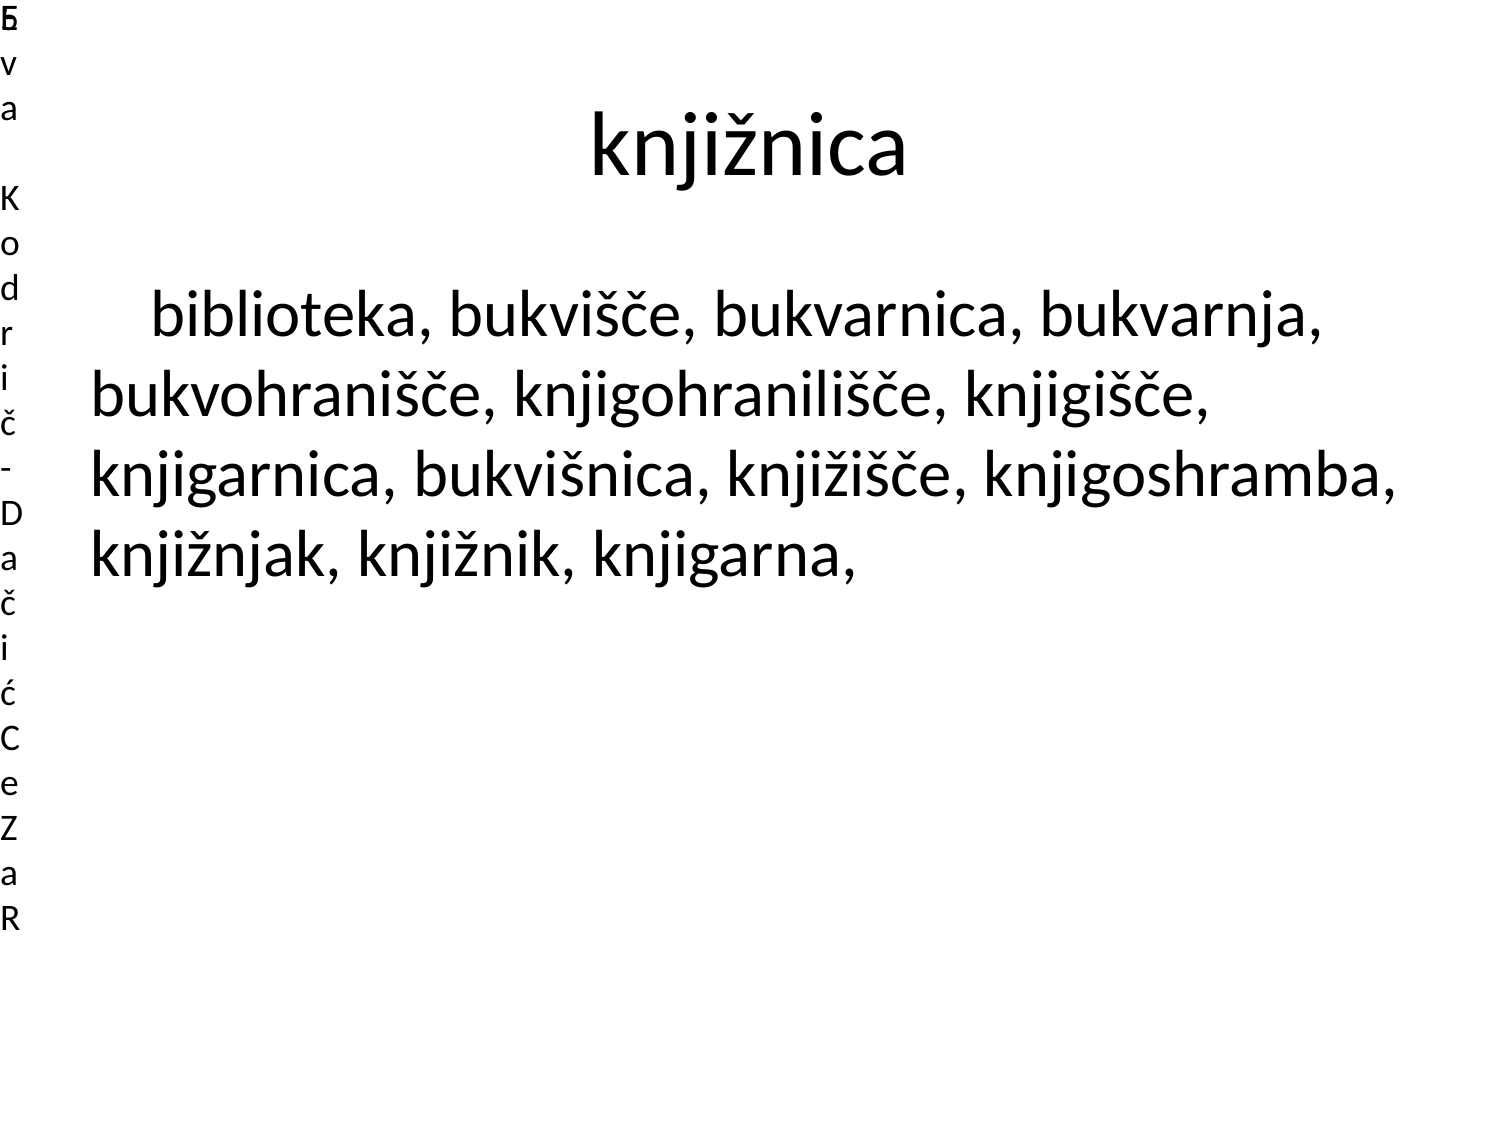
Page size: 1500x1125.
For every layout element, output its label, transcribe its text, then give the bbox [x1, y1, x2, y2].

title knjižnica [75, 45, 1425, 233]
list biblioteka, bukvišče, bukvarnica, bukvarnja, bukvohranišče, knjigohranilišče, knjigišče, knjigarnica, bukvišnica, knjižišče, knjigoshramba, knjižnjak, knjižnik, knjigarna, [75, 262, 1425, 1005]
